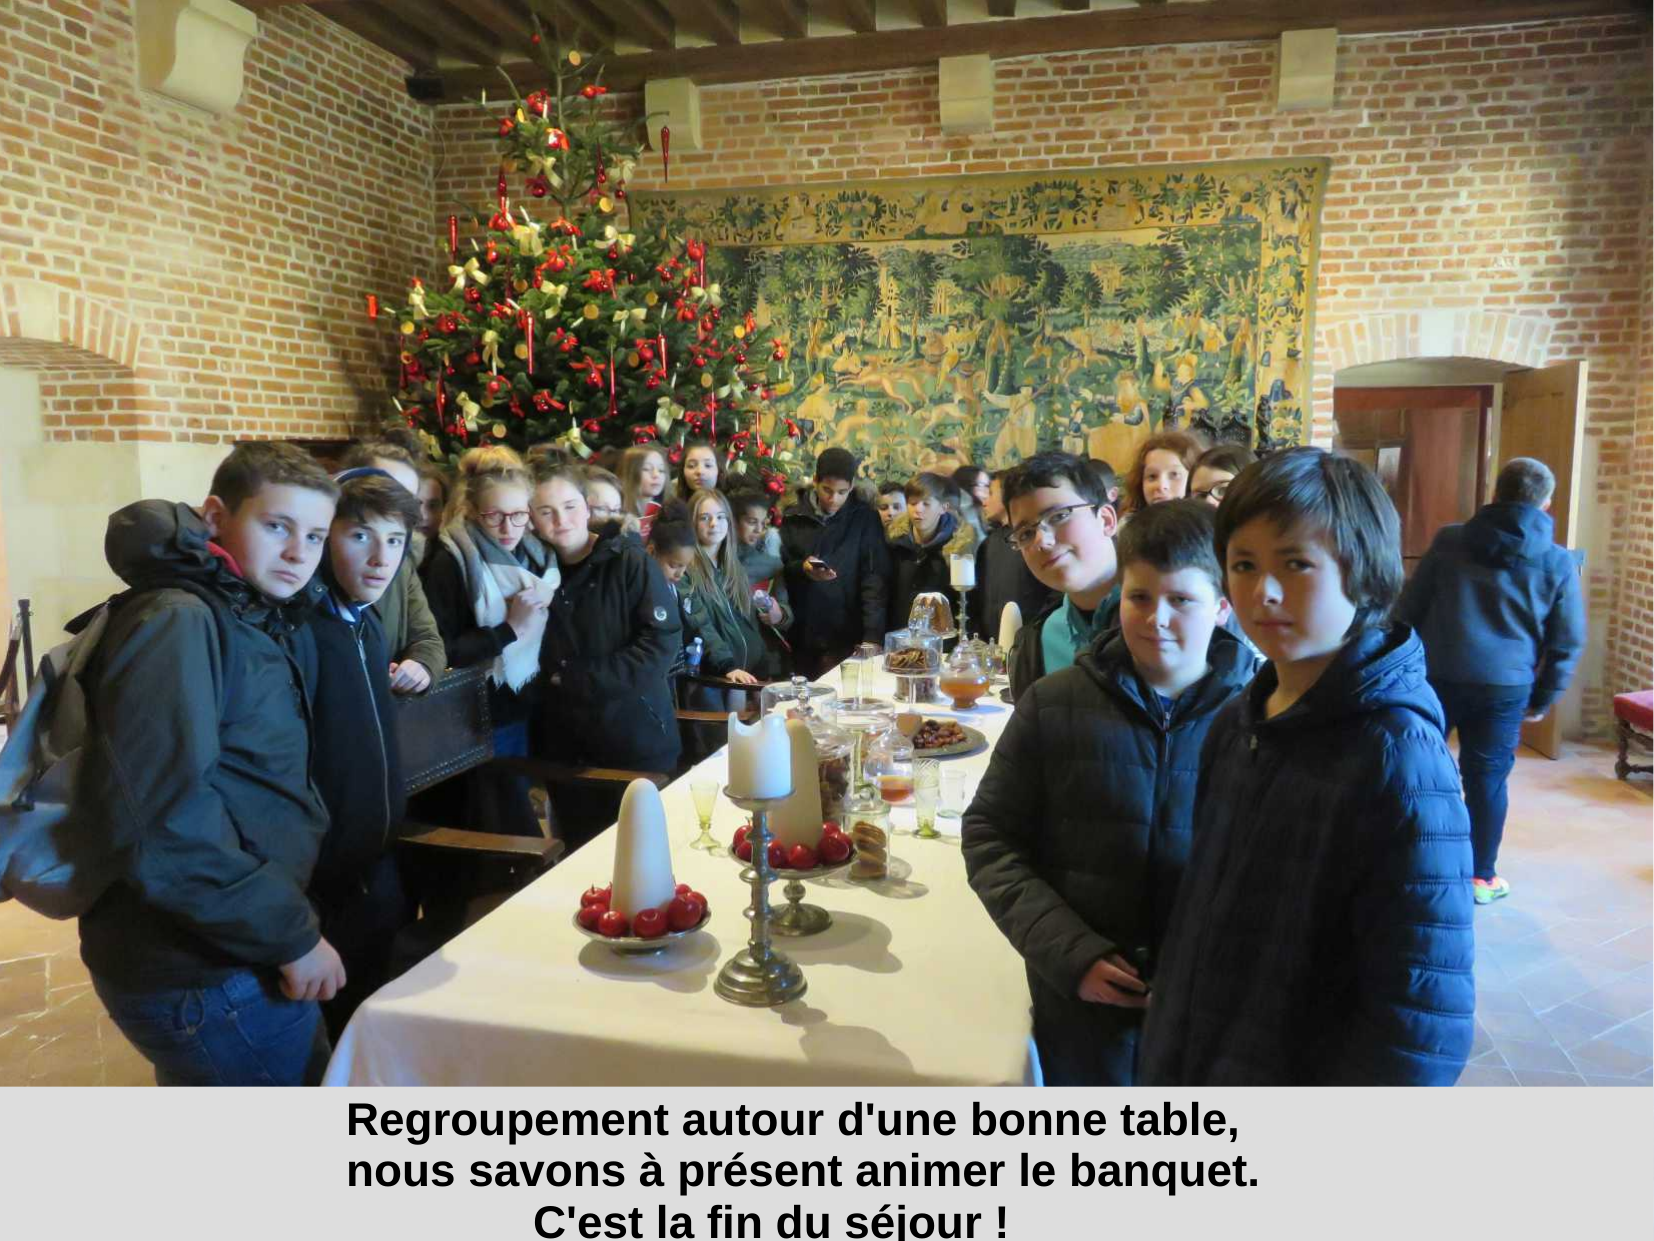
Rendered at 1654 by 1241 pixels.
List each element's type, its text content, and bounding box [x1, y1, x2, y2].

text_box Regroupement autour d'une bonne table, nous savons à présent animer le banquet. C'est la fin du séjour ! [0, 1086, 1654, 1241]
picture [0, 0, 1654, 1086]
